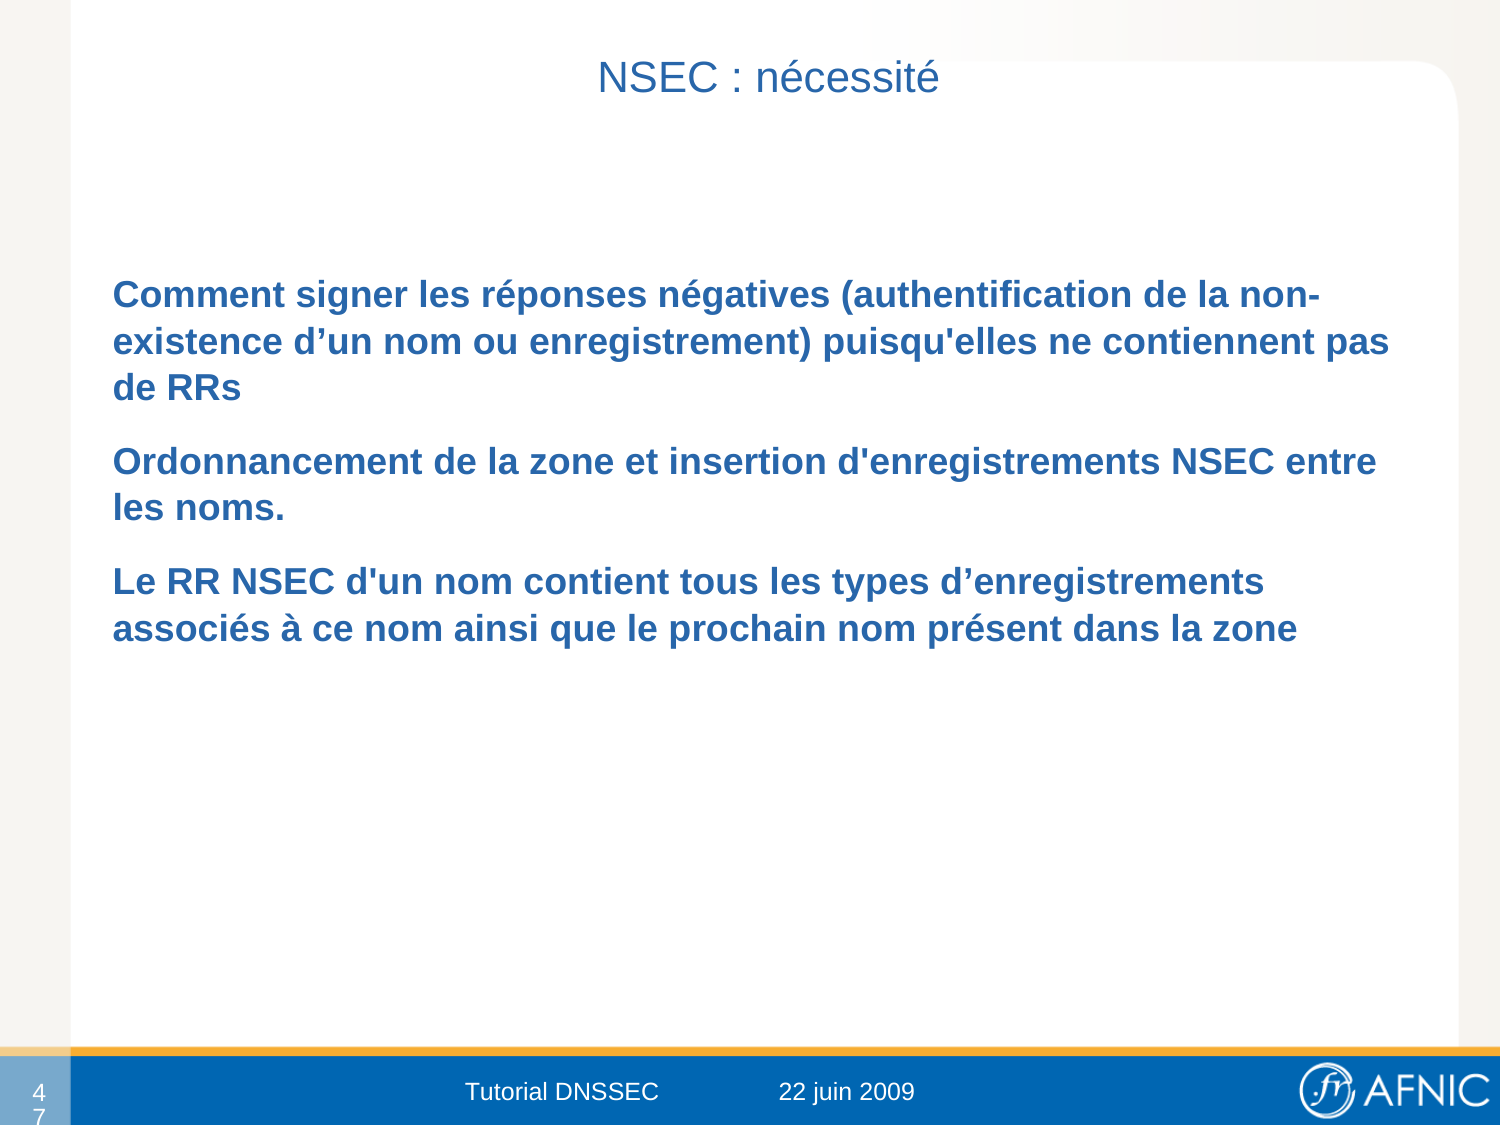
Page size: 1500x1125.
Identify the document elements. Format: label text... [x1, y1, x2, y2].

list Comment signer les réponses négatives (authentification de la non-existence d’un nom ou enregistrement) puisqu'elles ne contiennent pas de RRs Ordonnancement de la zone et insertion d'enregistrements NSEC entre les noms. Le RR NSEC d'un nom contient tous les types d’enregistrements associés à ce nom ainsi que le prochain nom présent dans la zone [112, 266, 1426, 994]
title NSEC : nécessité [112, 12, 1426, 138]
picture [0, 0, 1500, 1125]
